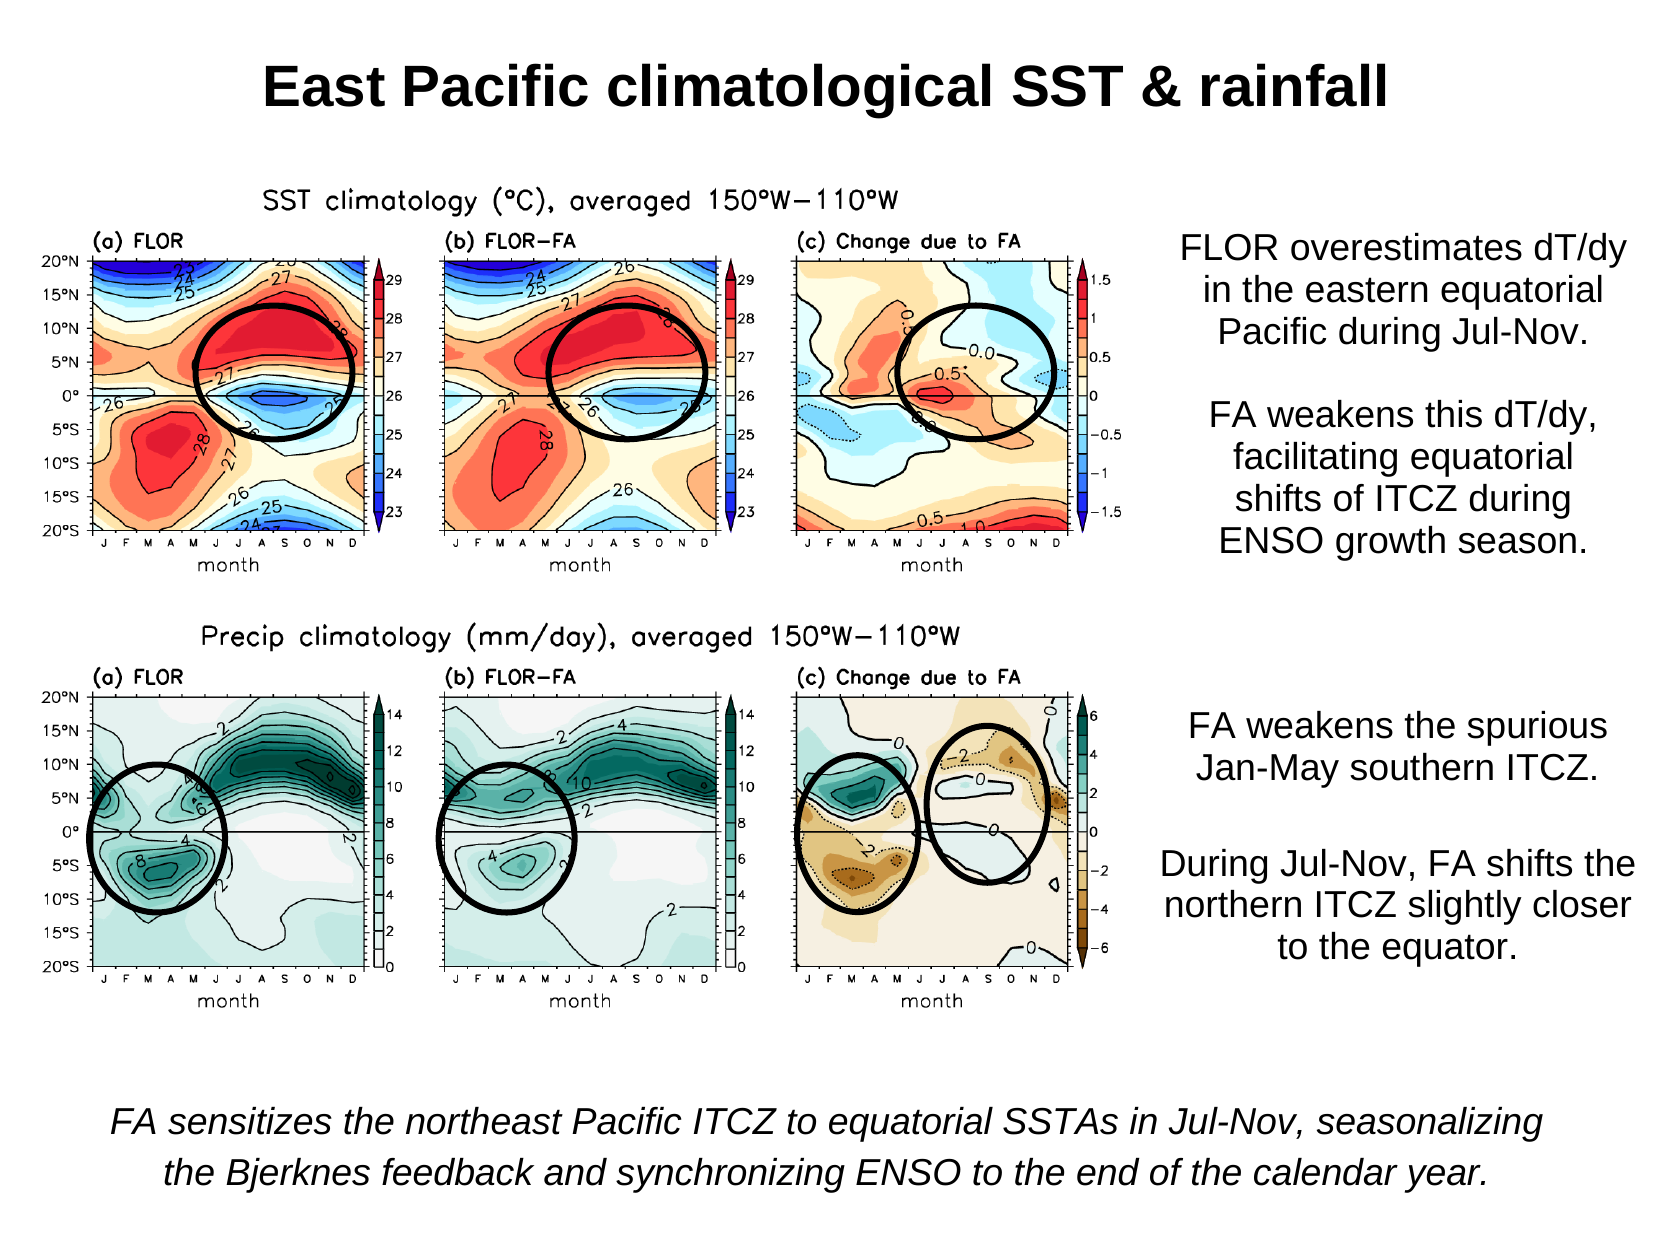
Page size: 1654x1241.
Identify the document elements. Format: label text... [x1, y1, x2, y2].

text_box During Jul-Nov, FA shifts the northern ITCZ slightly closer to the equator. [1142, 835, 1654, 975]
picture [1, 180, 1136, 577]
text_box FLOR overestimates dT/dy in the eastern equatorial Pacific during Jul-Nov. FA weakens this dT/dy, facilitating equatorial shifts of ITCZ during ENSO growth season. [1153, 220, 1654, 569]
text_box FA weakens the spurious Jan-May southern ITCZ. [1142, 698, 1654, 796]
text_box East Pacific climatological SST & rainfall [39, 38, 1615, 119]
text_box FA sensitizes the northeast Pacific ITCZ to equatorial SSTAs in Jul-Nov, seasonalizing the Bjerknes feedback and synchronizing ENSO to the end of the calendar year. [39, 1089, 1615, 1194]
picture [1, 616, 1136, 1013]
